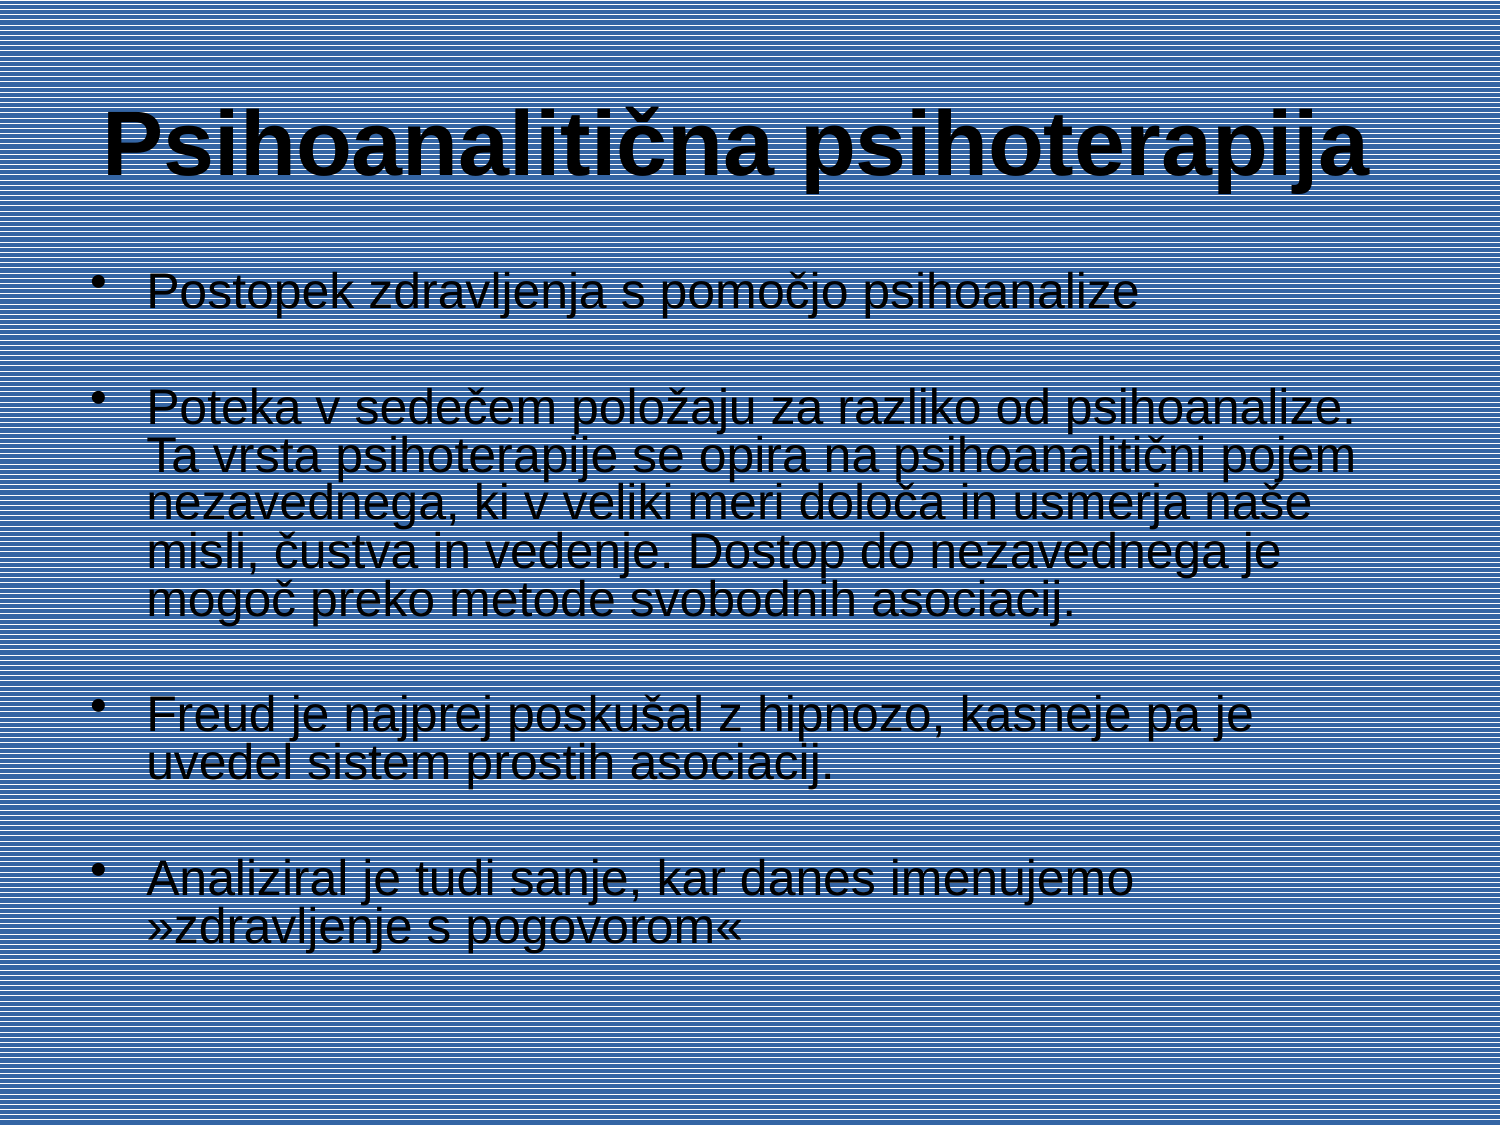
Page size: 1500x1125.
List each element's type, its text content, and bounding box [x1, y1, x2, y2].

list Postopek zdravljenja s pomočjo psihoanalize Poteka v sedečem položaju za razliko od psihoanalize. Ta vrsta psihoterapije se opira na psihoanalitični pojem nezavednega, ki v veliki meri določa in usmerja naše misli, čustva in vedenje. Dostop do nezavednega je mogoč preko metode svobodnih asociacij. Freud je najprej poskušal z hipnozo, kasneje pa je uvedel sistem prostih asociacij. Analiziral je tudi sanje, kar danes imenujemo »zdravljenje s pogovorom« [75, 262, 1425, 1005]
title Psihoanalitična psihoterapija [75, 45, 1425, 233]
